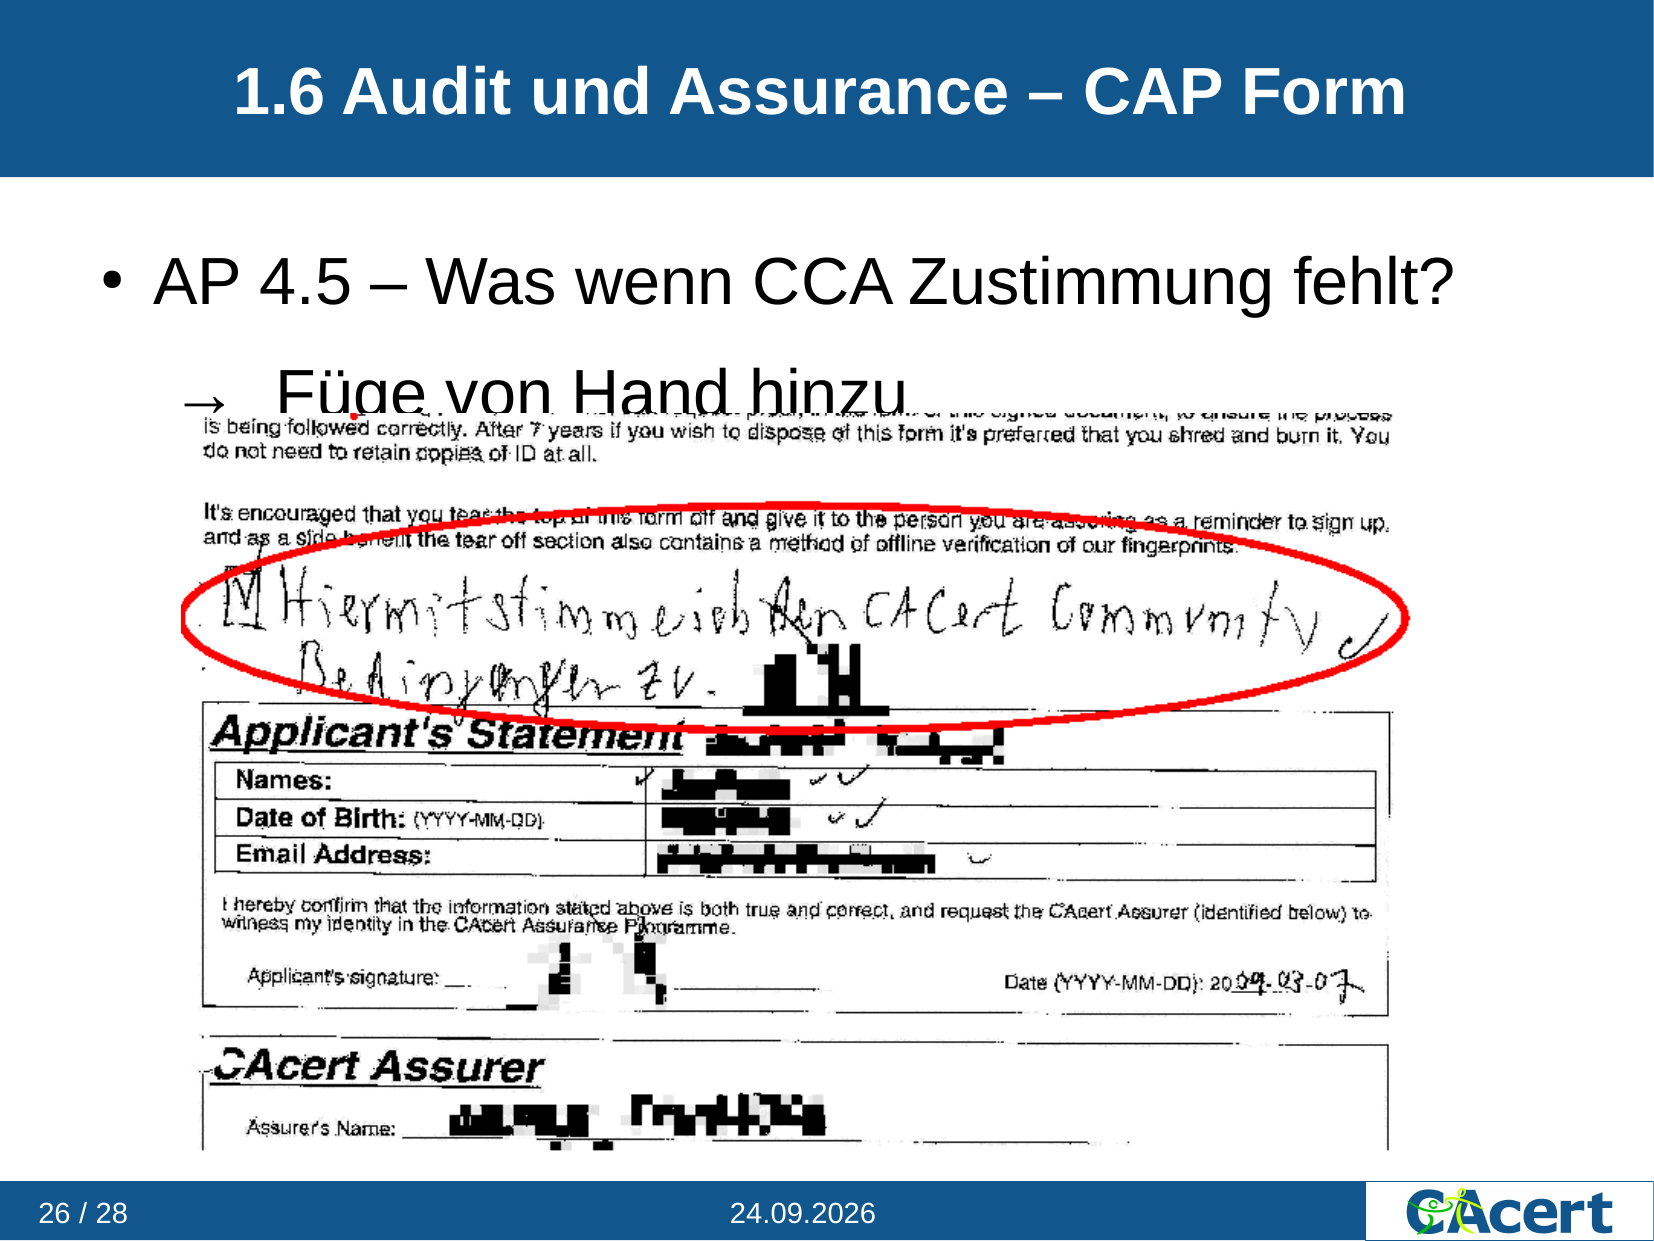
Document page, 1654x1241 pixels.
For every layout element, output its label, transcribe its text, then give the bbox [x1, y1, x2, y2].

title 1.6 Audit und Assurance – CAP Form [76, 17, 1565, 166]
list AP 4.5 – Was wenn CCA Zustimmung fehlt? → Füge von Hand hinzu [82, 206, 1625, 1065]
picture [1406, 1187, 1613, 1235]
picture [181, 413, 1418, 1152]
